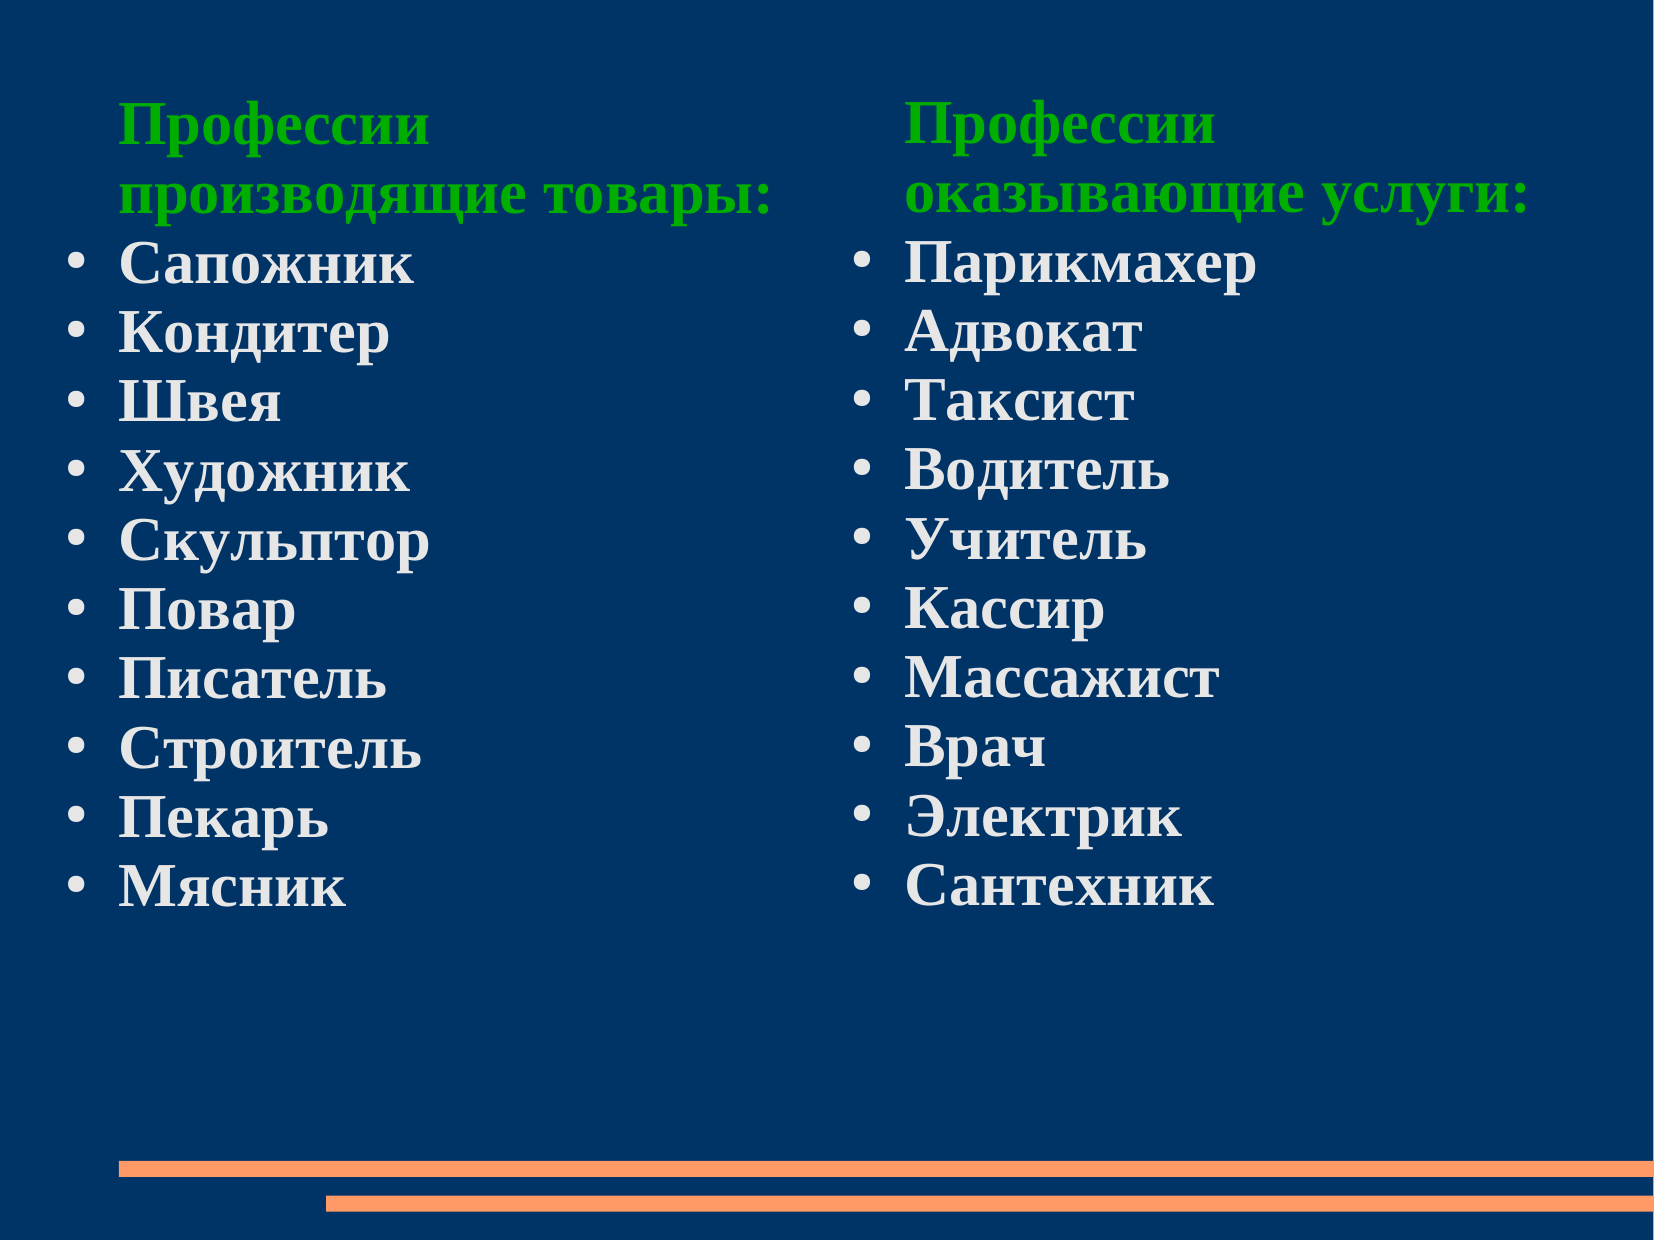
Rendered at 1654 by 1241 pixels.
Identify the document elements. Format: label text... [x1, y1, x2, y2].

list Профессии производящие товары: Сапожник Кондитер Швея Художник Скульптор Повар Писатель Строитель Пекарь Мясник [47, 88, 797, 936]
list Профессии оказывающие услуги: Парикмахер Адвокат Таксист Водитель Учитель Кассир Массажист Врач Электрик Сантехник [833, 87, 1536, 934]
